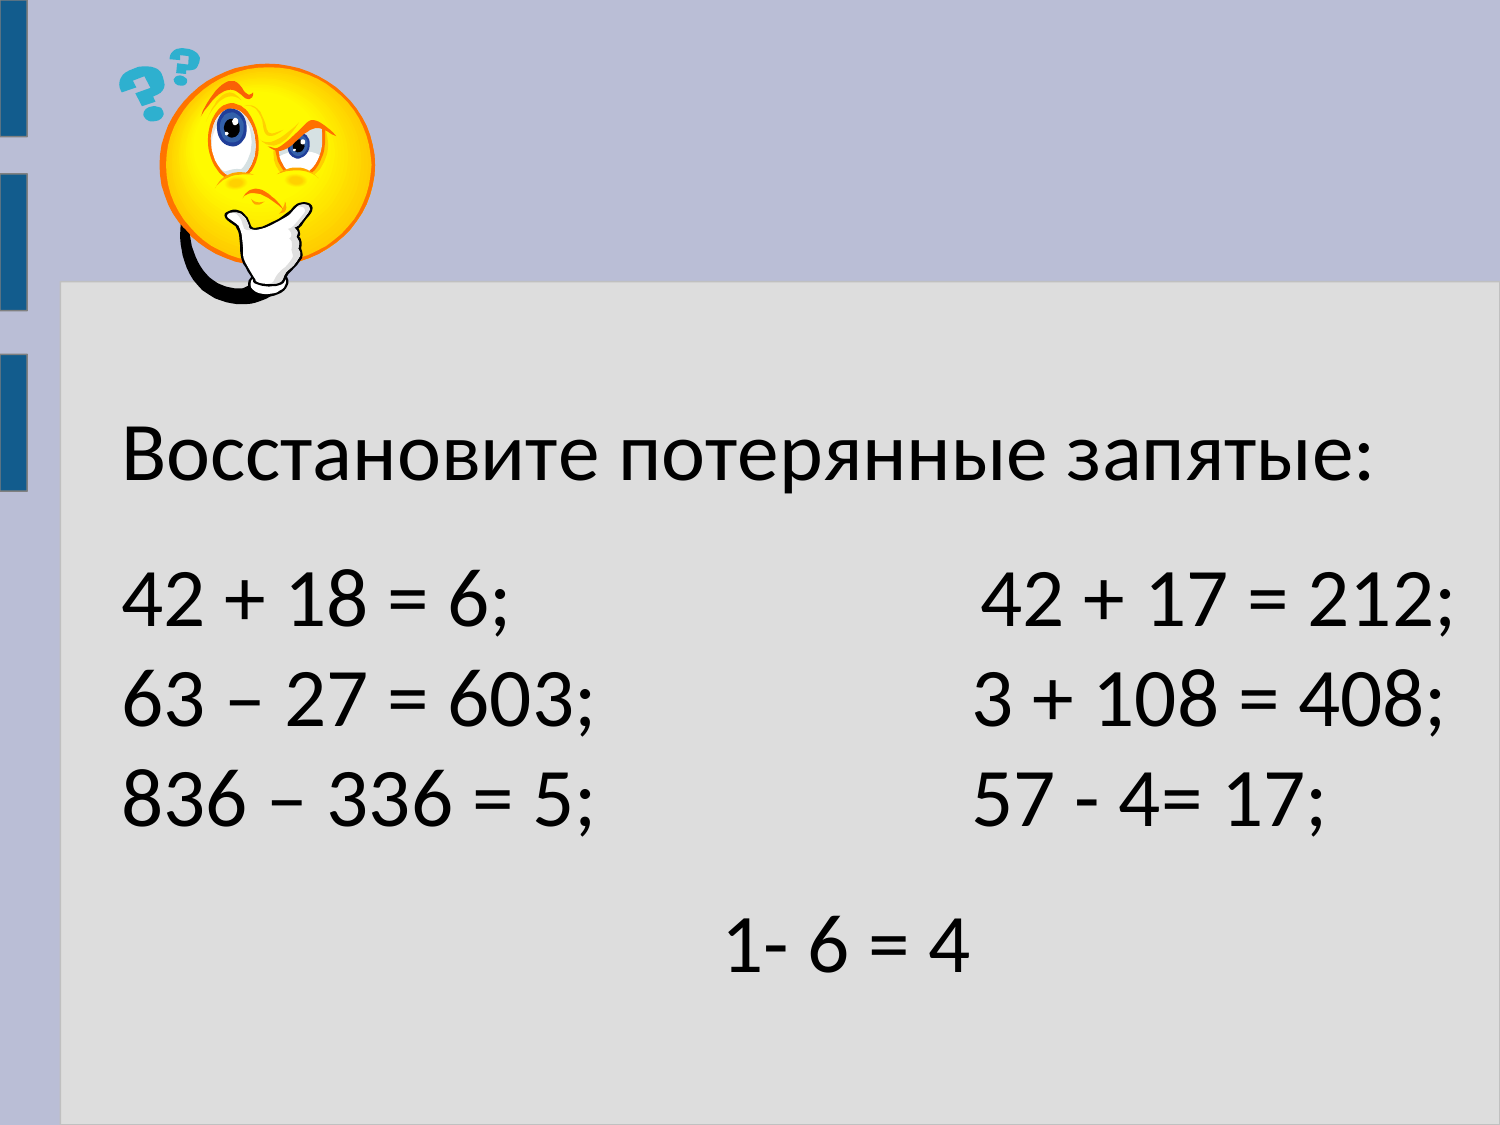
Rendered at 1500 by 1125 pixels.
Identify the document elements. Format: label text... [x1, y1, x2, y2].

picture [118, 47, 377, 305]
text_box Восстановите потерянные запятые: 42 + 18 = 6; 42 + 17 = 212; 63 – 27 = 603; 3 + 108 = 408; 836 – 336 = 5; 57 - 4= 17; 1- 6 = 4 [106, 389, 1477, 1125]
